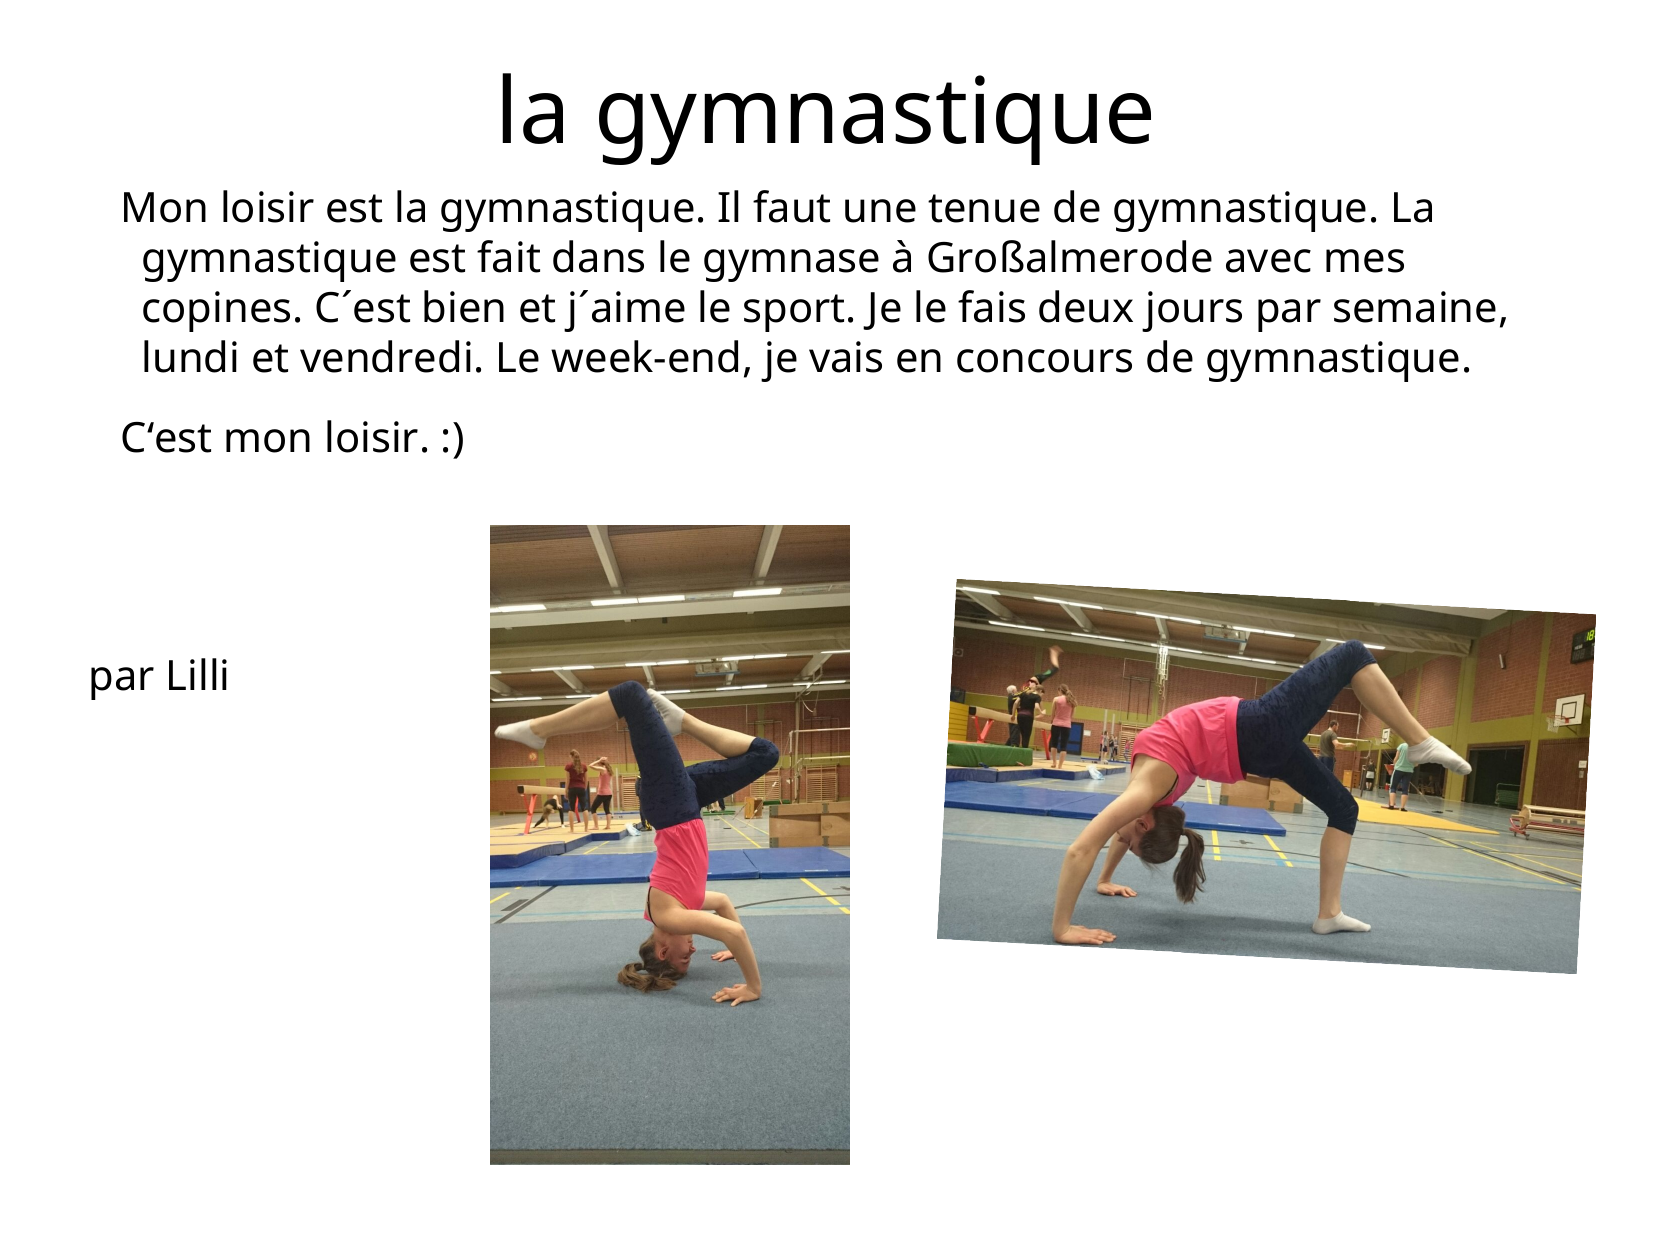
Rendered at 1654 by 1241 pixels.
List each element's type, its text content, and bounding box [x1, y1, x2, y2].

list Mon loisir est la gymnastique. Il faut une tenue de gymnastique. La gymnastique est fait dans le gymnase à Großalmerode avec mes copines. C´est bien et j´aime le sport. Je le fais deux jours par semaine, lundi et vendredi. Le week-end, je vais en concours de gymnastique. C‘est mon loisir. :) par Lilli [70, 181, 1559, 1165]
picture [936, 578, 1596, 974]
title la gymnastique [82, 3, 1571, 211]
picture [490, 525, 850, 1165]
